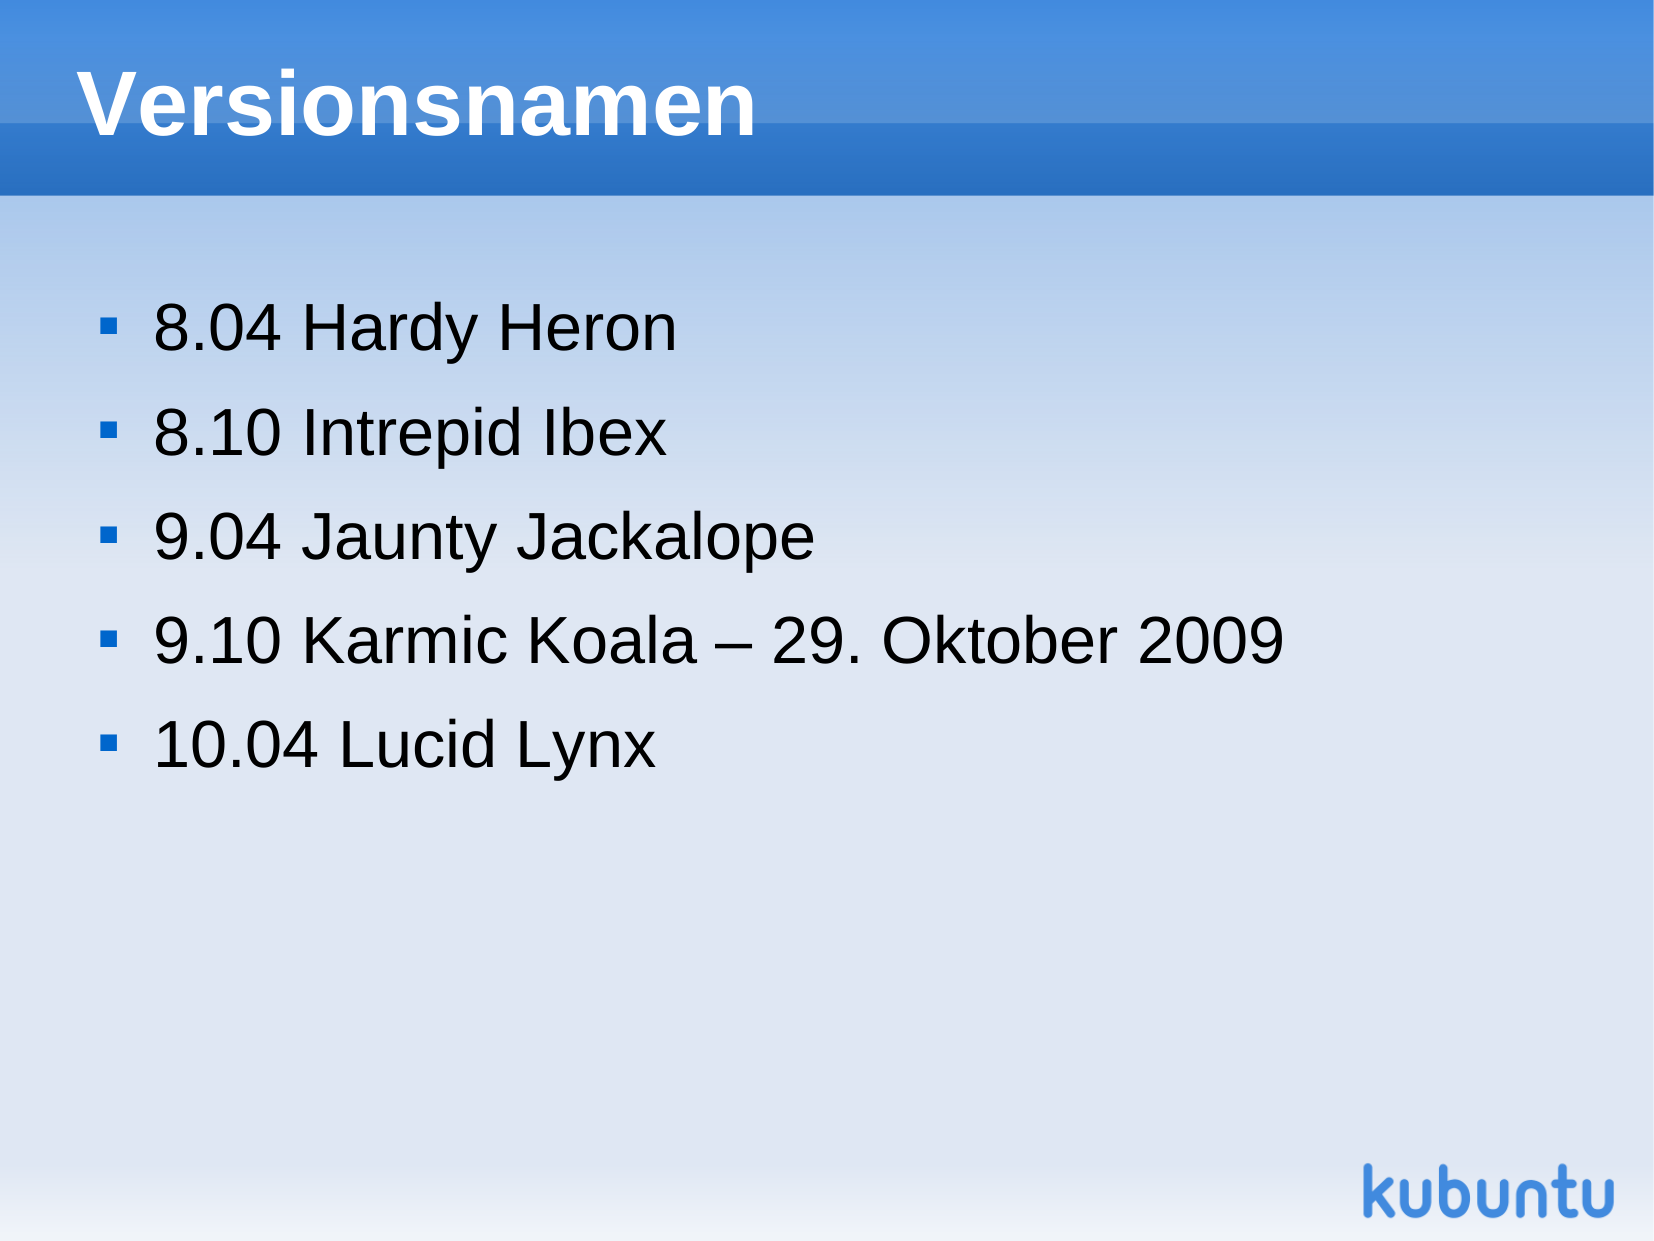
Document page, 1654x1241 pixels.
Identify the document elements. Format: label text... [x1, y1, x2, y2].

picture [0, 0, 1654, 1241]
list 8.04 Hardy Heron 8.10 Intrepid Ibex 9.04 Jaunty Jackalope 9.10 Karmic Koala – 29. Oktober 2009 10.04 Lucid Lynx [82, 290, 1571, 1094]
title Versionsnamen [76, 0, 1565, 208]
